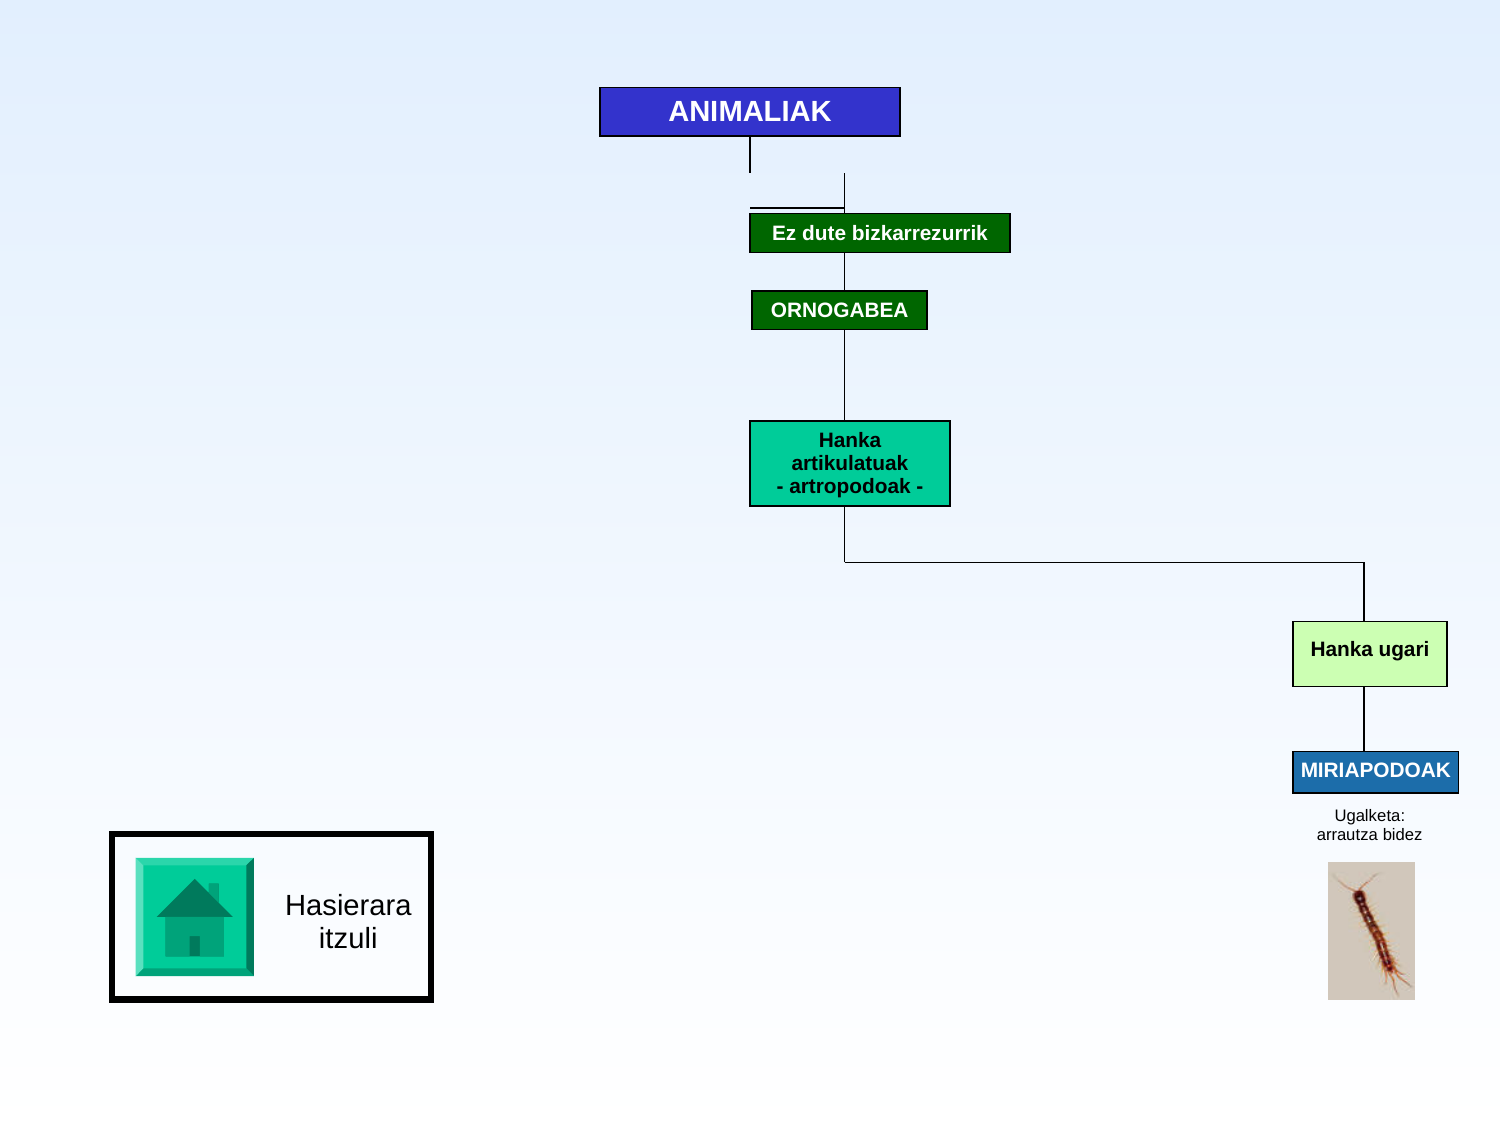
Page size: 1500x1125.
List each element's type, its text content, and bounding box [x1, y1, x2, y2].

text_box Hanka ugari [1293, 621, 1447, 687]
text_box ANIMALIAK [600, 87, 901, 136]
picture [1328, 862, 1415, 1000]
text_box Hanka artikulatuak - artropodoak - [749, 420, 951, 507]
text_box Ez dute bizkarrezurrik [749, 213, 1010, 253]
text_box Ugalketa: arrautza bidez [1293, 798, 1447, 852]
text_box MIRIAPODOAK [1293, 751, 1459, 794]
text_box ORNOGABEA [752, 290, 928, 330]
text_box Hasierara itzuli [265, 881, 428, 963]
